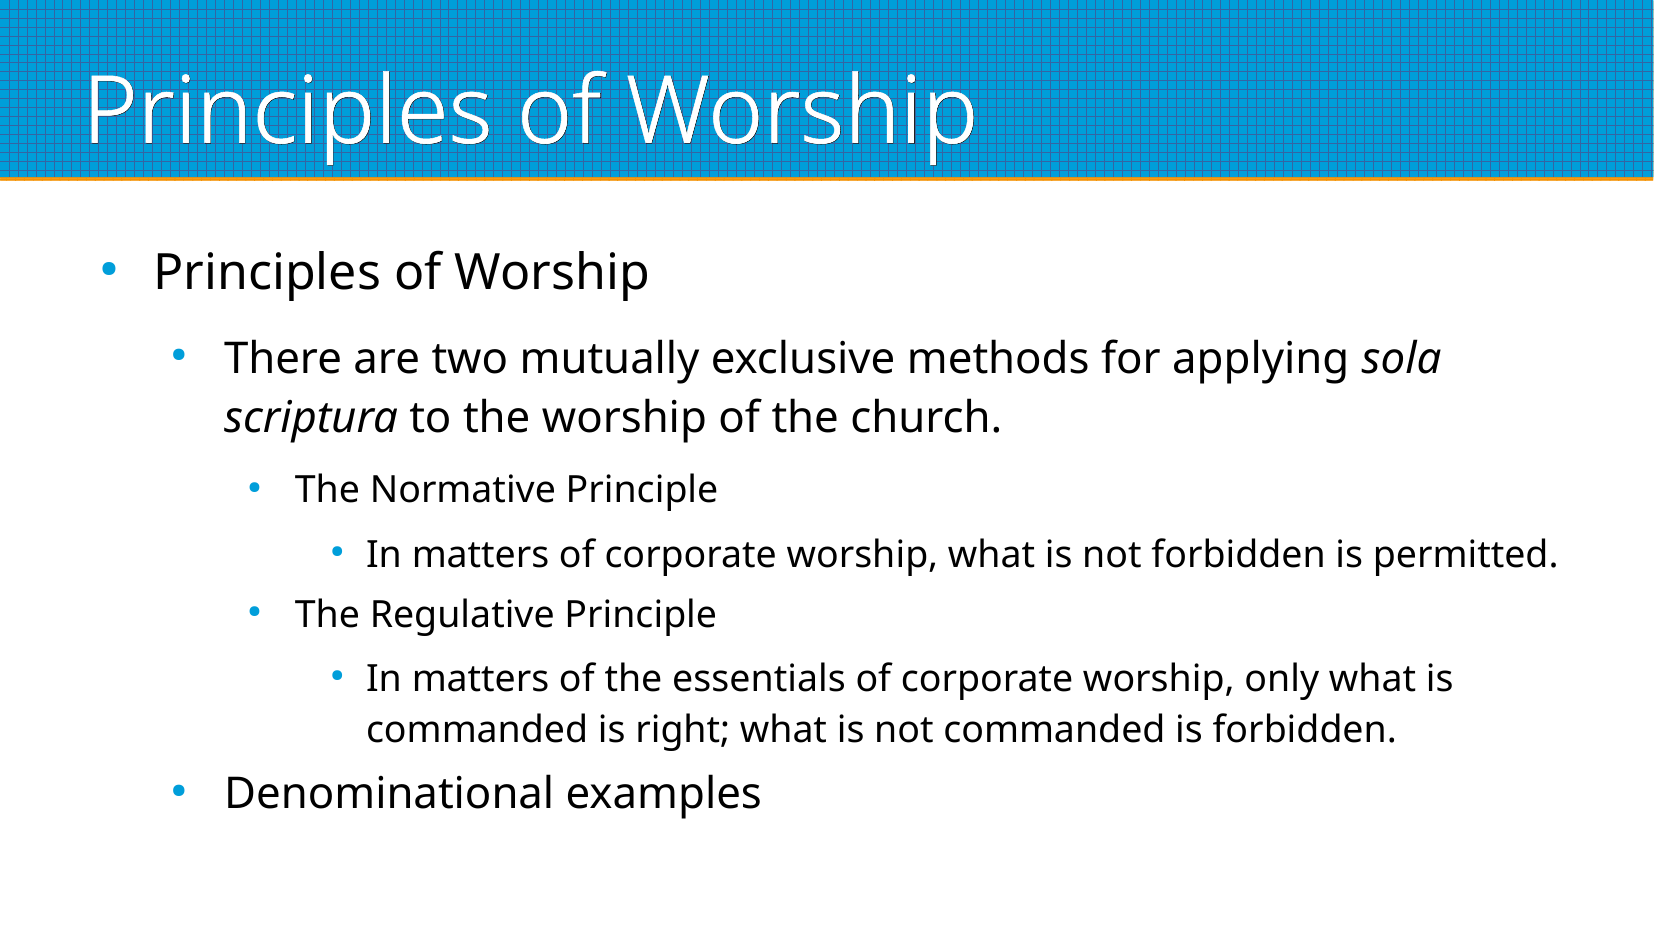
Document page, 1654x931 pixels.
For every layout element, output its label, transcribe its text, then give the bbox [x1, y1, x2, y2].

list Principles of Worship There are two mutually exclusive methods for applying sola scriptura to the worship of the church. The Normative Principle In matters of corporate worship, what is not forbidden is permitted. The Regulative Principle In matters of the essentials of corporate worship, only what is commanded is right; what is not commanded is forbidden. Denominational examples [82, 236, 1563, 863]
title Principles of Worship [82, 14, 1571, 171]
